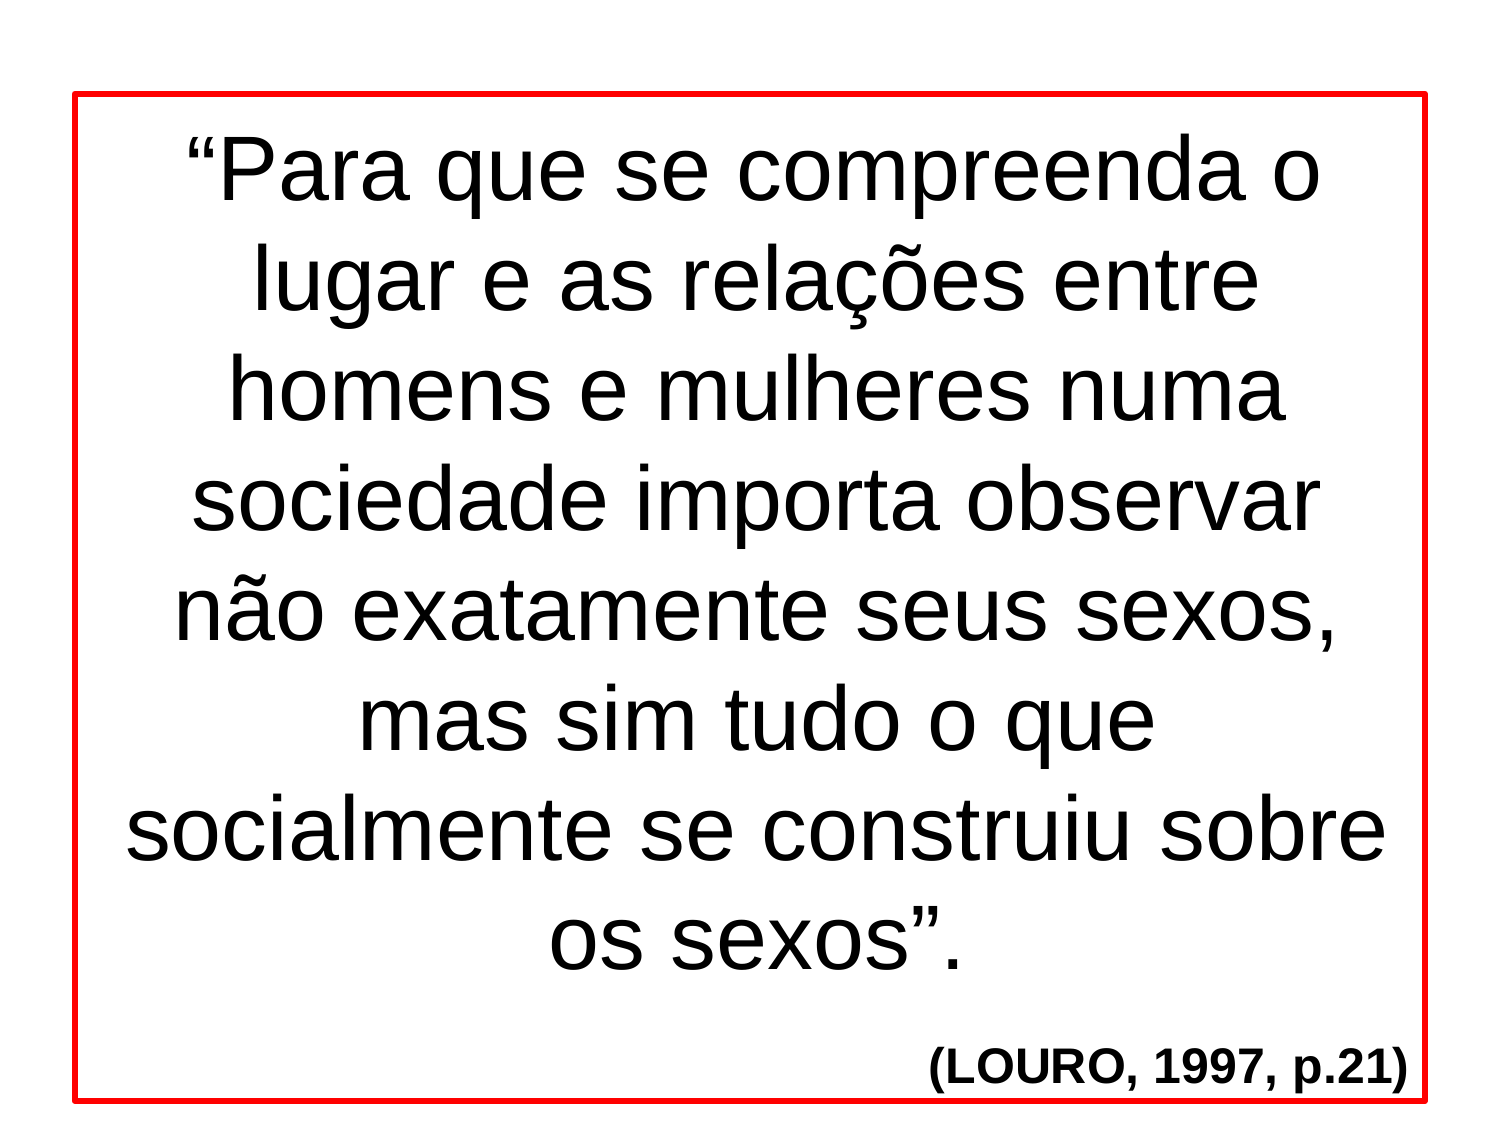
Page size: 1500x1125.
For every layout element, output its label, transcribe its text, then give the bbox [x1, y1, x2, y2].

text_box “Para que se compreenda o lugar e as relações entre homens e mulheres numa sociedade importa observar não exatamente seus sexos, mas sim tudo o que socialmente se construiu sobre os sexos”. (LOURO, 1997, p.21) [74, 93, 1425, 1101]
